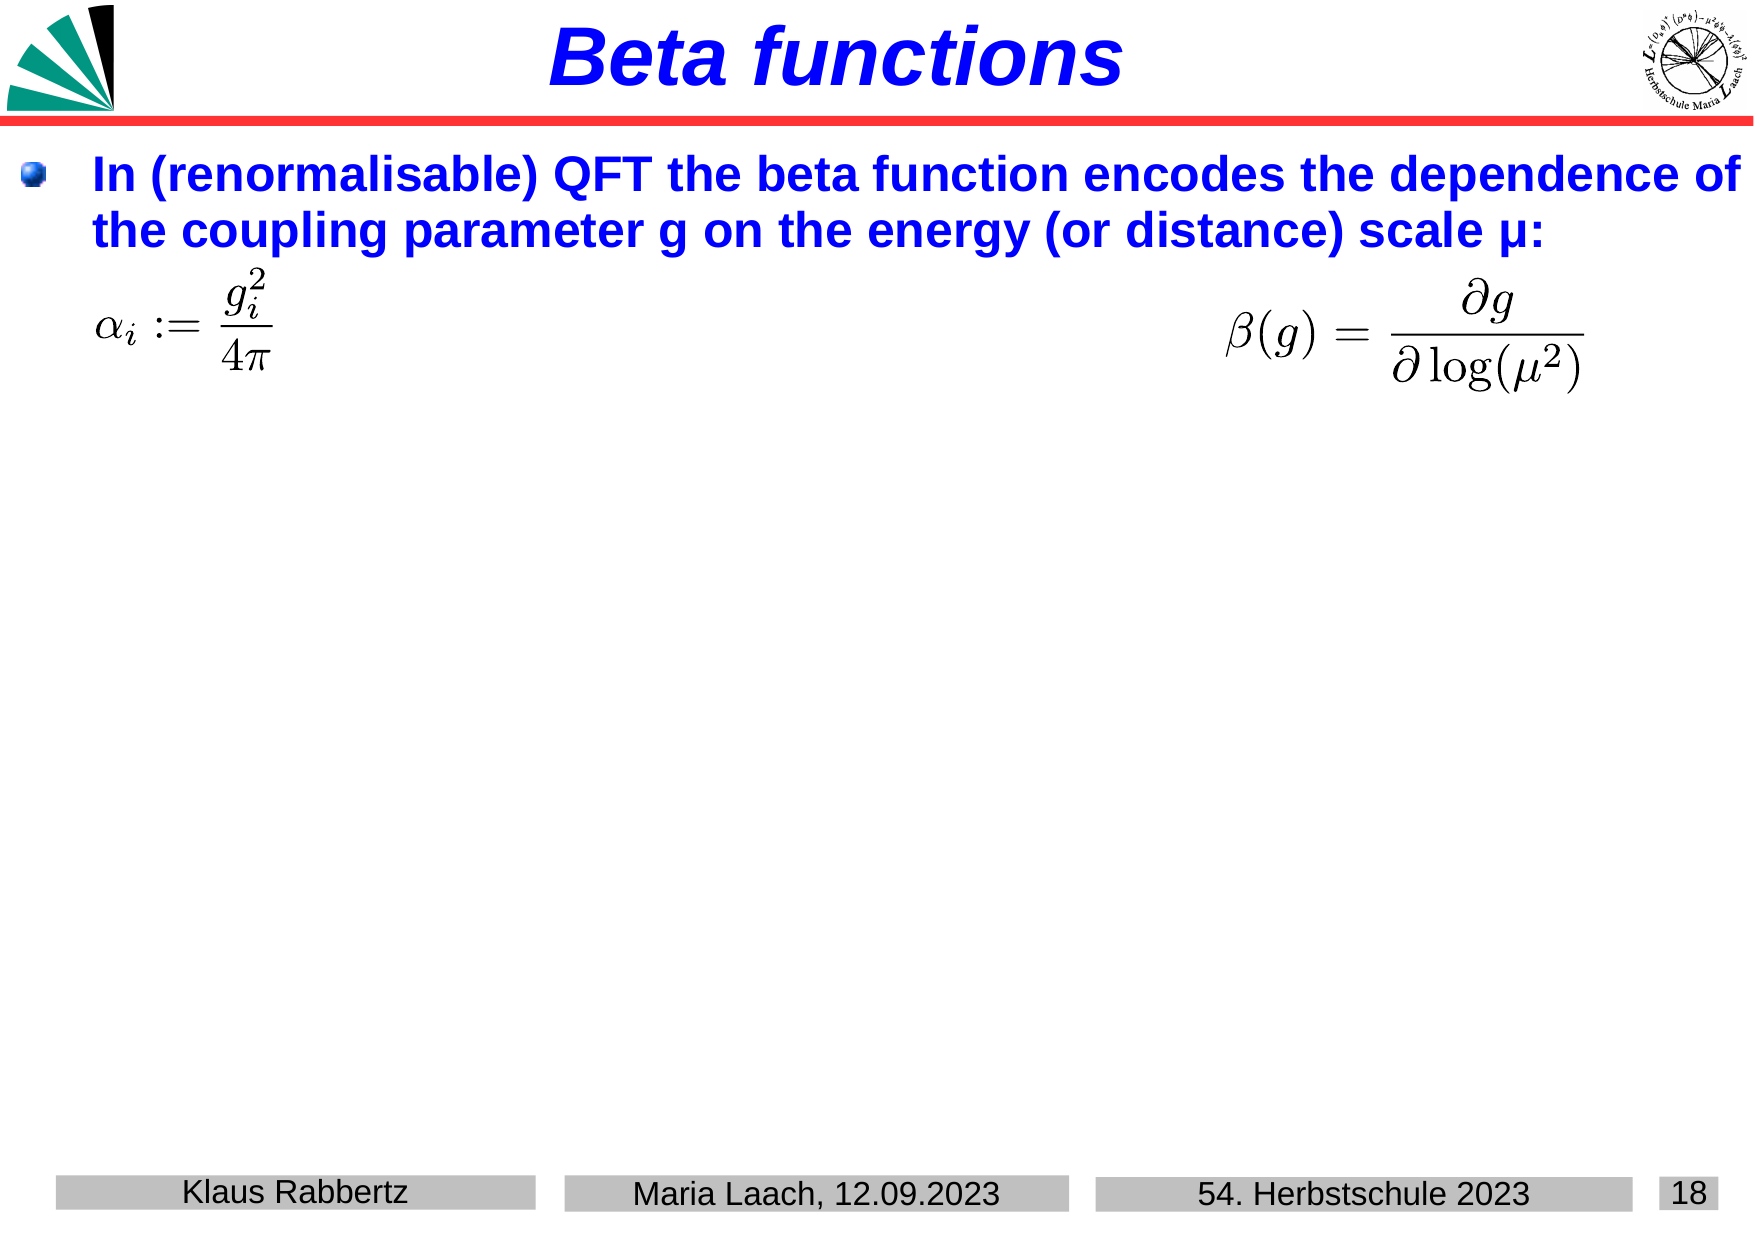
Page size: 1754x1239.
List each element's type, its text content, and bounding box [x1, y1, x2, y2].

list In (renormalisable) QFT the beta function encodes the dependence of the coupling parameter g on the energy (or distance) scale μ: [9, 146, 1745, 1153]
text_box [94, 267, 273, 371]
picture [7, 5, 114, 112]
picture [1643, 10, 1747, 110]
title Beta functions [129, 0, 1545, 114]
